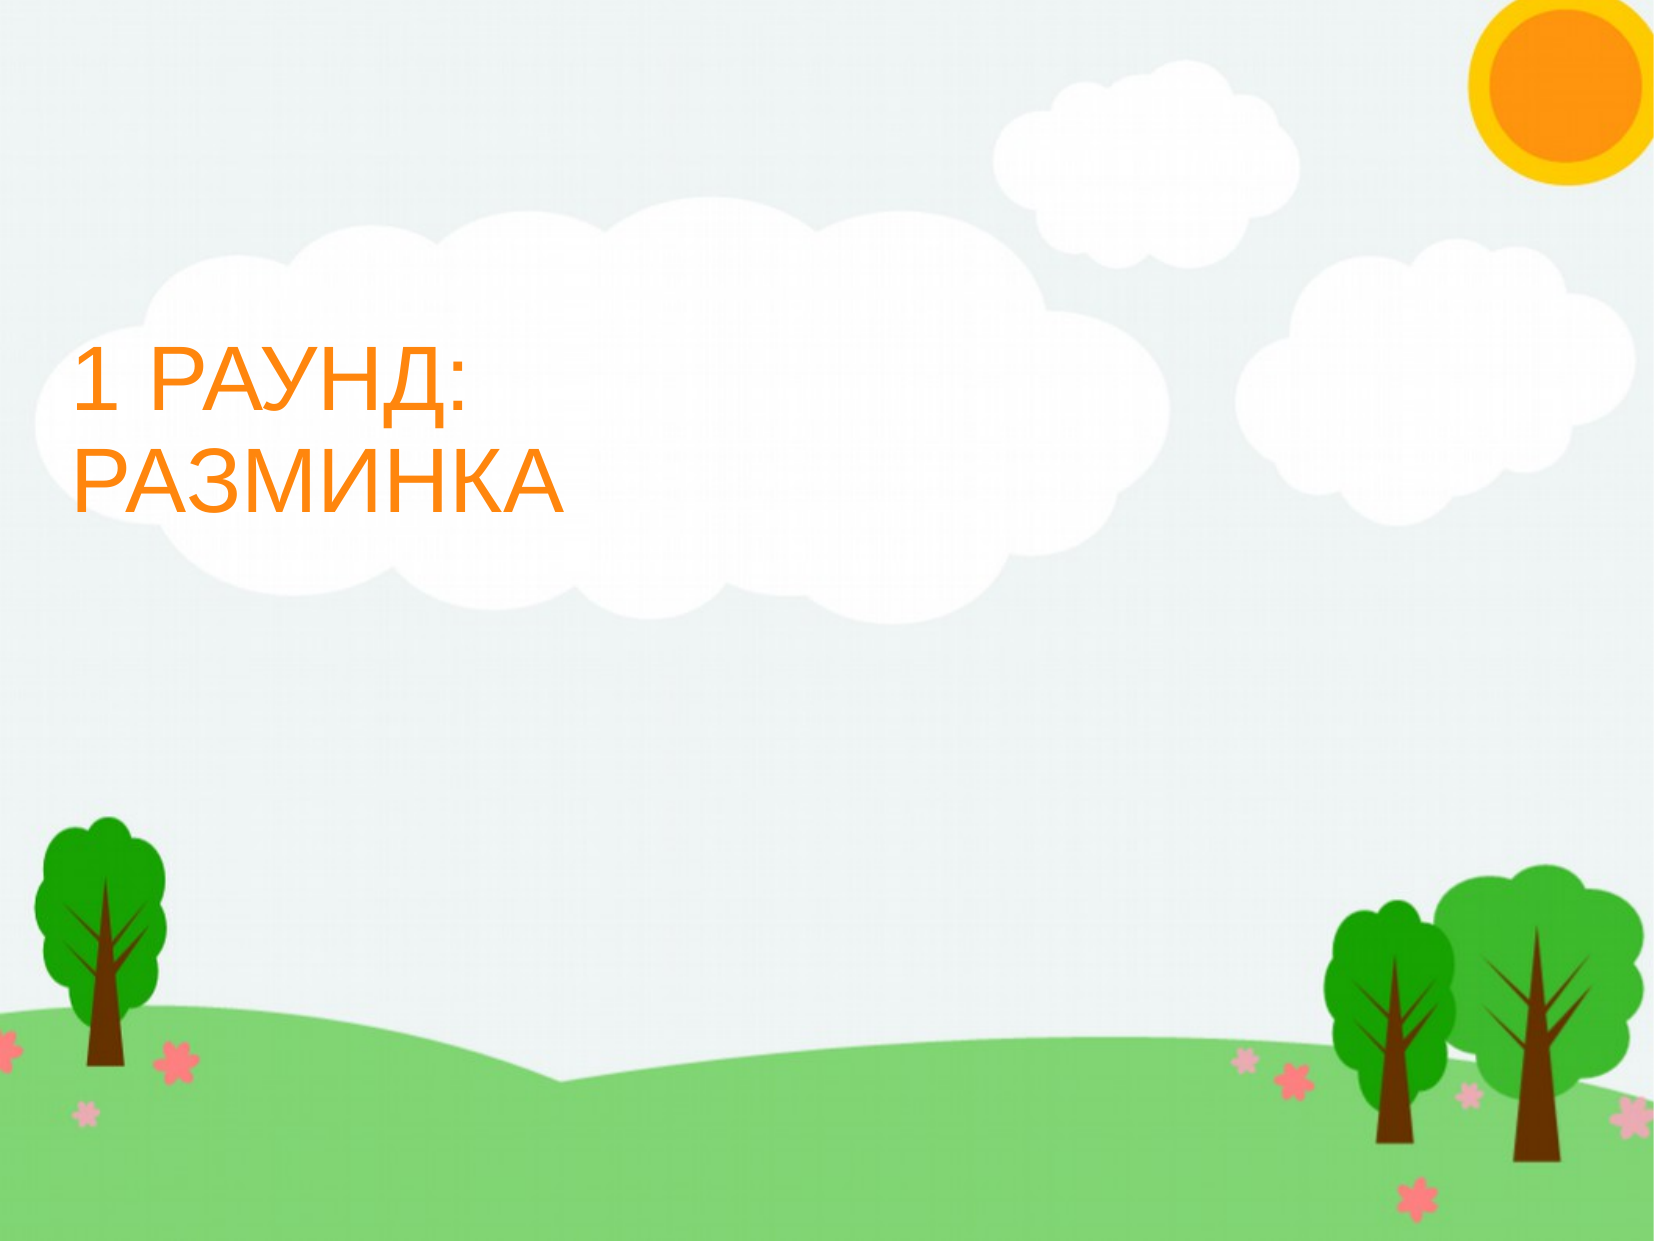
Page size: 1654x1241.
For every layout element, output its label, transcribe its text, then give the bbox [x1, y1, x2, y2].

title 1 РАУНД: РАЗМИНКА [70, 283, 1536, 577]
picture [0, 0, 1654, 1241]
